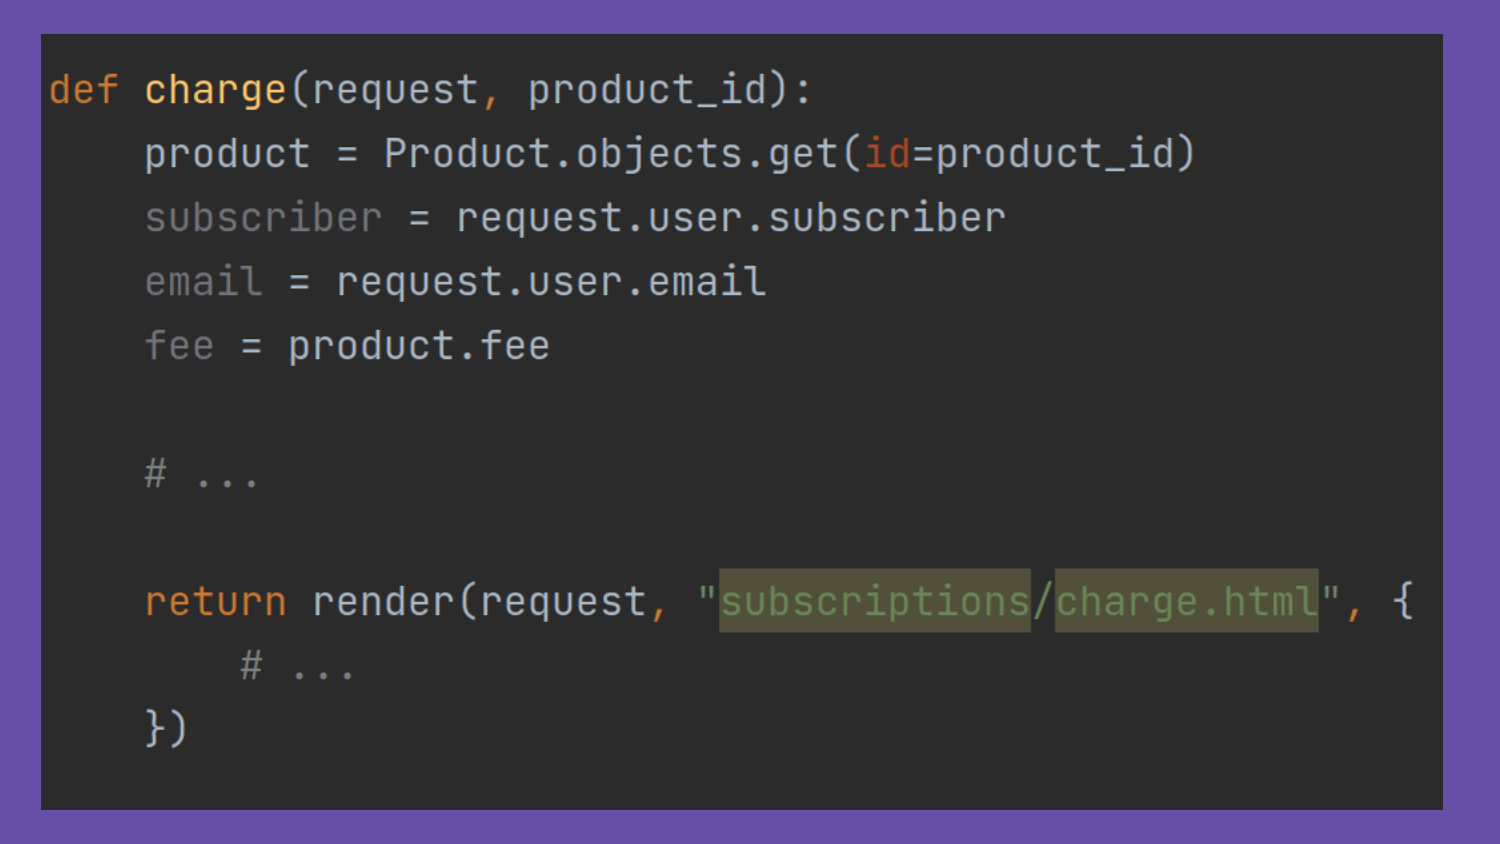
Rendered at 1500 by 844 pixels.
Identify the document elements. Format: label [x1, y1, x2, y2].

picture [41, 34, 1443, 810]
